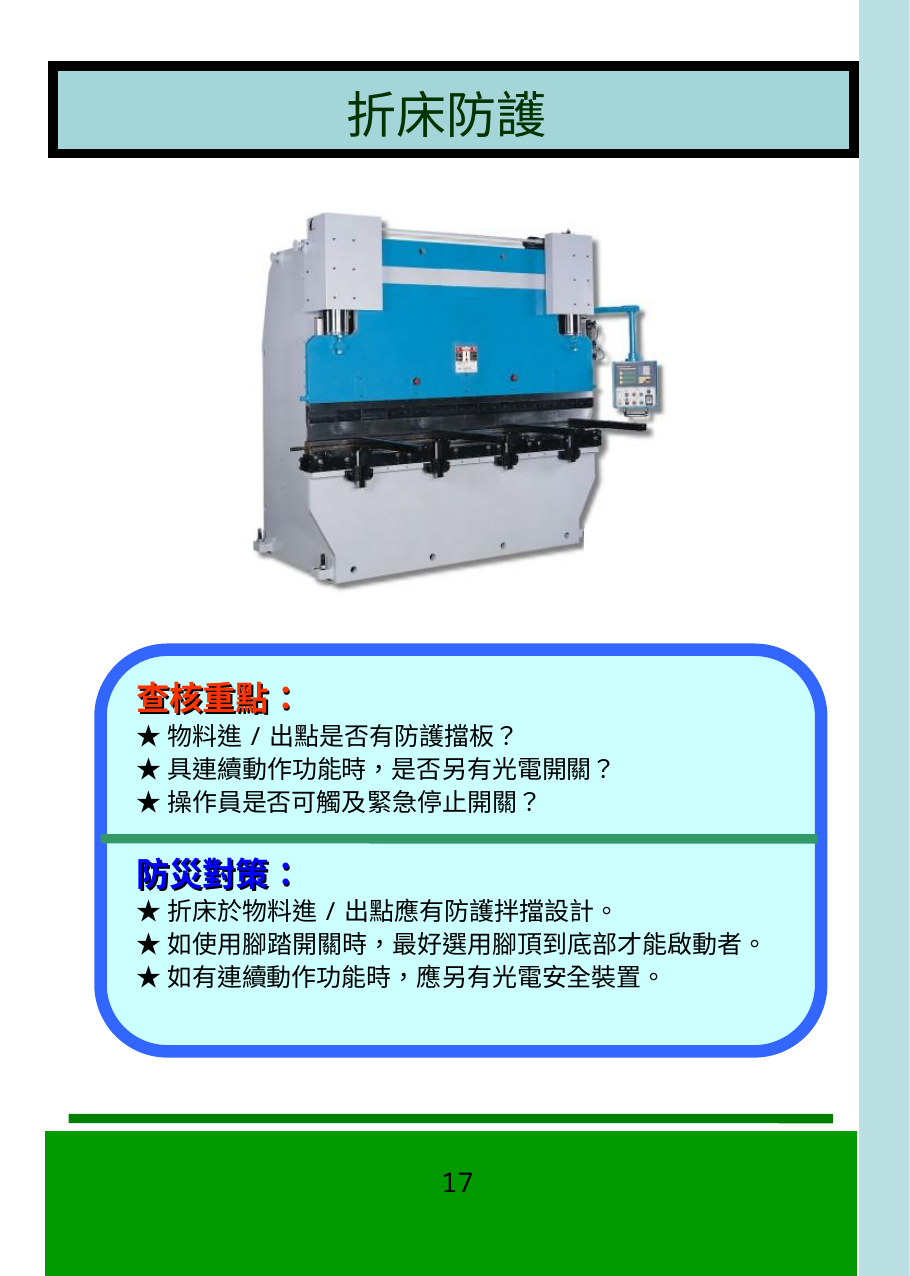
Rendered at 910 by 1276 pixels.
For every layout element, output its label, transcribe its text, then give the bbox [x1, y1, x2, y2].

text_box [859, 0, 910, 1276]
text_box 折床防護 [228, 75, 665, 152]
text_box 17 [422, 1157, 493, 1207]
picture [253, 212, 668, 594]
text_box 查核重點： ★物料進/出點是否有防護擋板？ ★具連續動作功能時，是否另有光電開關？ ★操作員是否可觸及緊急停止開關？ 防災對策： ★折床於物料進/出點應有防護拌擋設計。 ★如使用腳踏開關時，最好選用腳頂到底部才能啟動者。 ★如有連續動作功能時，應另有光電安全裝置。 [100, 649, 822, 1052]
